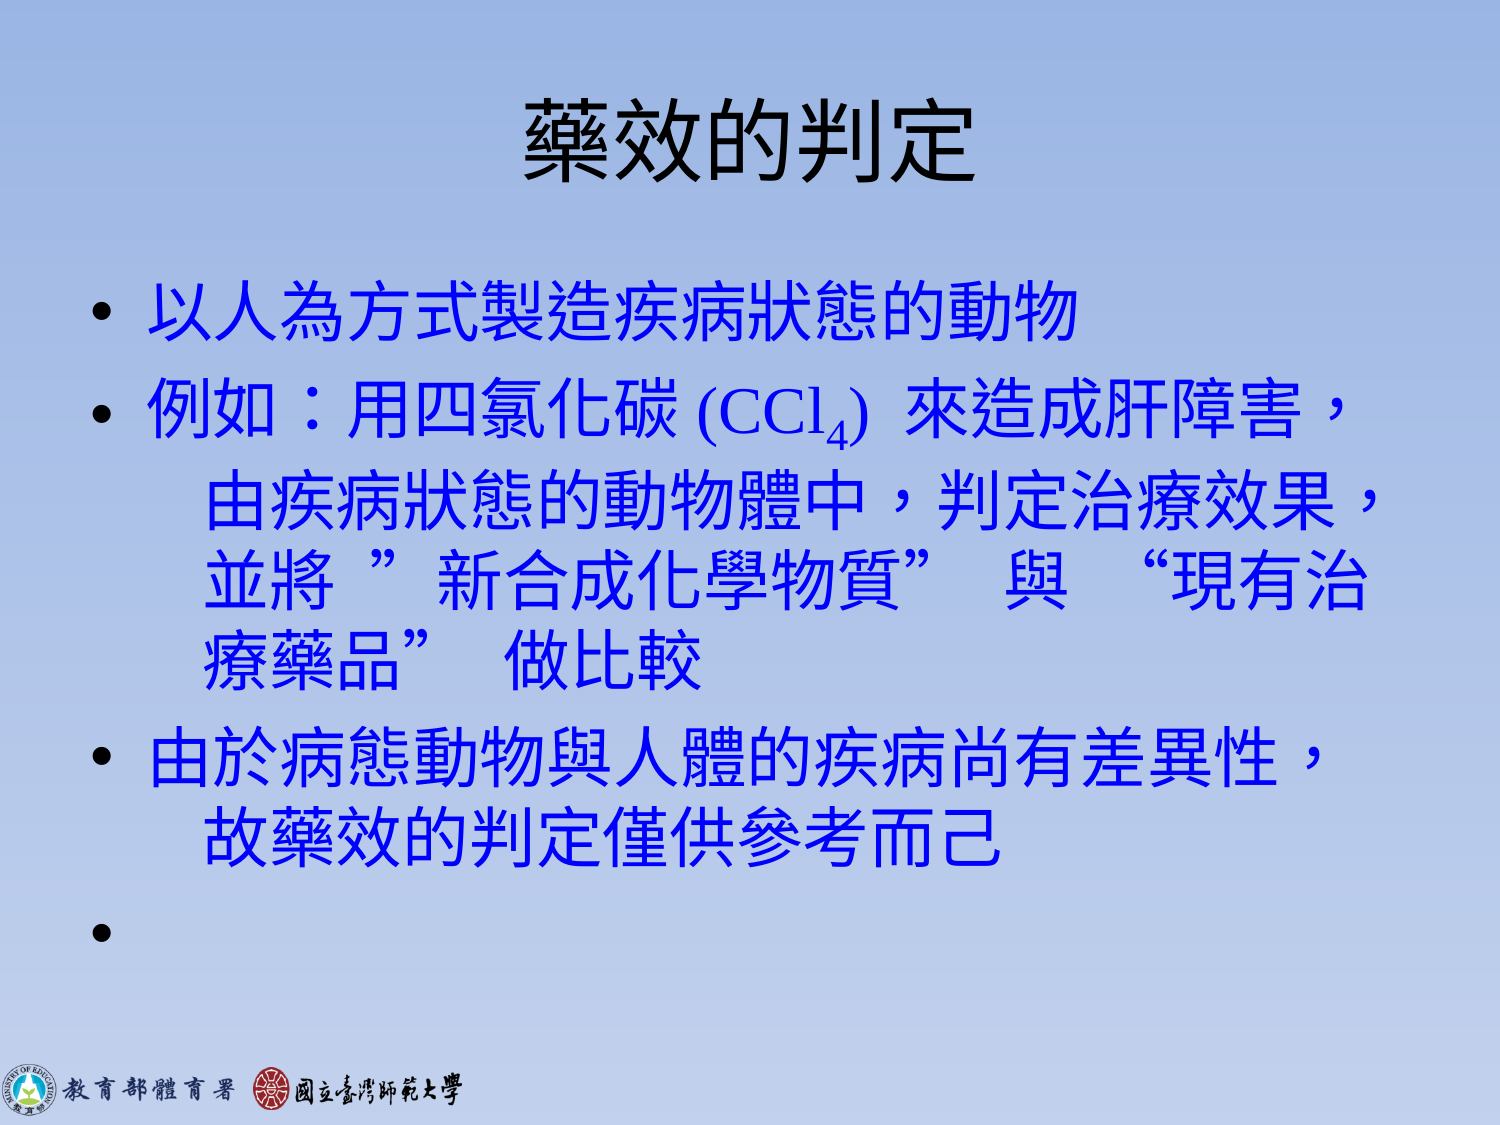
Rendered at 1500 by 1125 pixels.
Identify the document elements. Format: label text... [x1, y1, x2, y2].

title 藥效的判定 [75, 45, 1426, 233]
list 以人為方式製造疾病狀態的動物 例如：用四氯化碳(CCl4) 來造成肝障害，由疾病狀態的動物體中，判定治療效果，並將 ”新合成化學物質” 與 “現有治療藥品” 做比較 由於病態動物與人體的疾病尚有差異性，故藥效的判定僅供參考而己 [75, 262, 1426, 1005]
